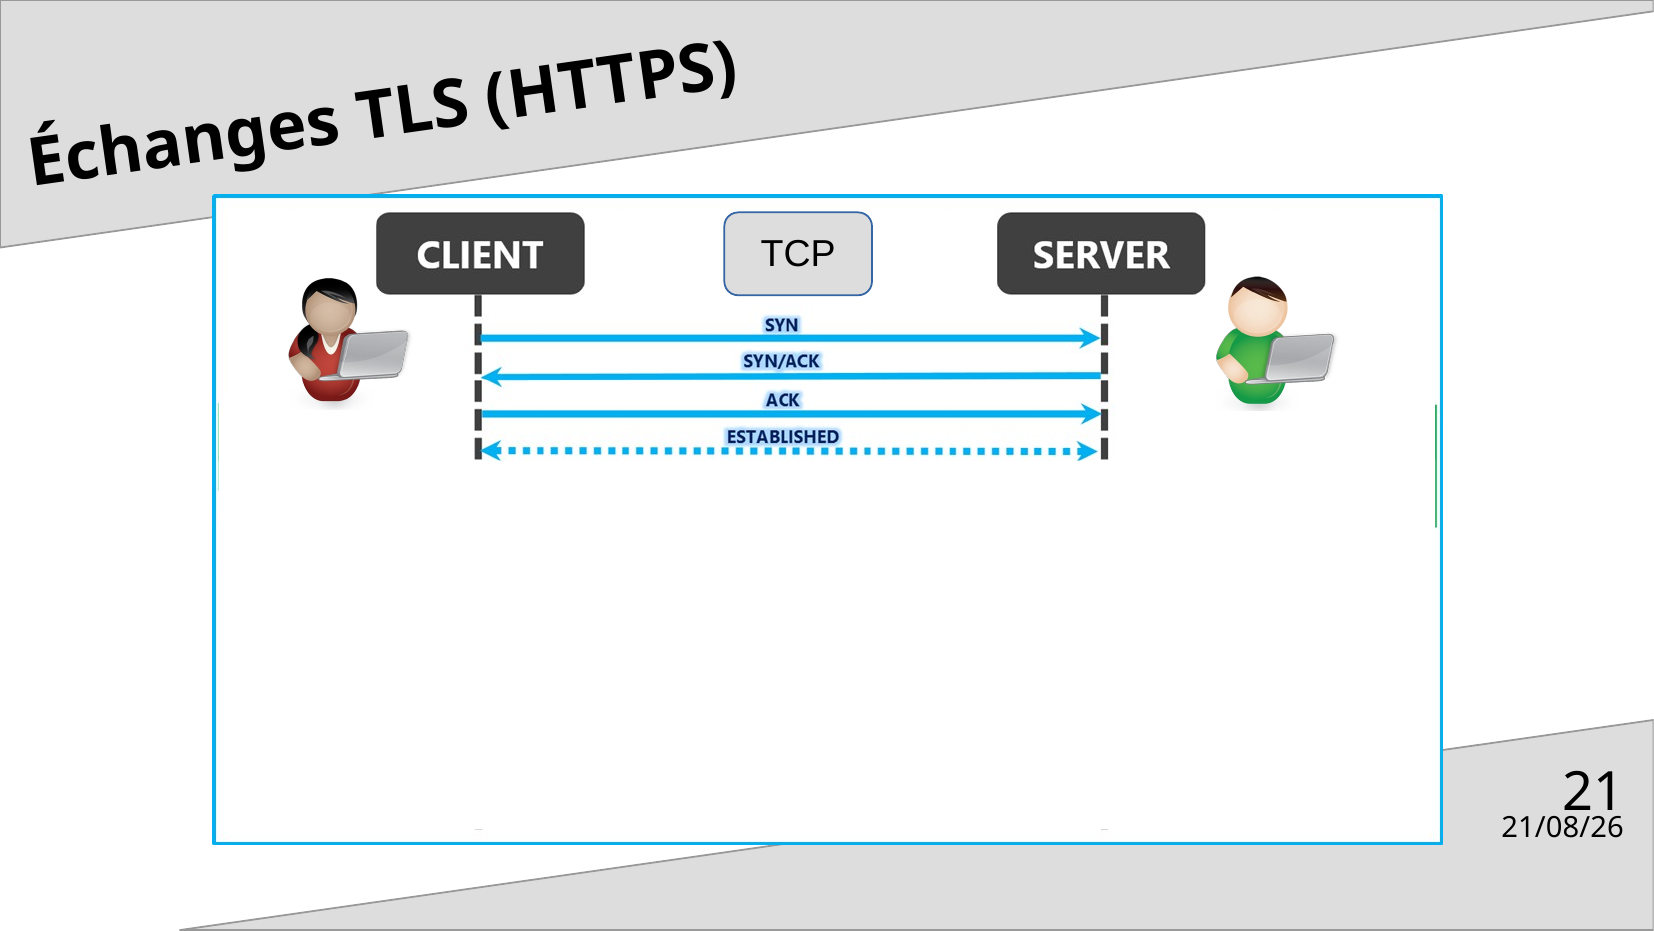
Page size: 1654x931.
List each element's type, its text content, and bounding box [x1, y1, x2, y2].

text_box TCP [724, 212, 873, 296]
text_box [218, 395, 1436, 830]
picture [216, 198, 1440, 842]
title Échanges TLS (HTTPS) [16, 0, 1501, 239]
